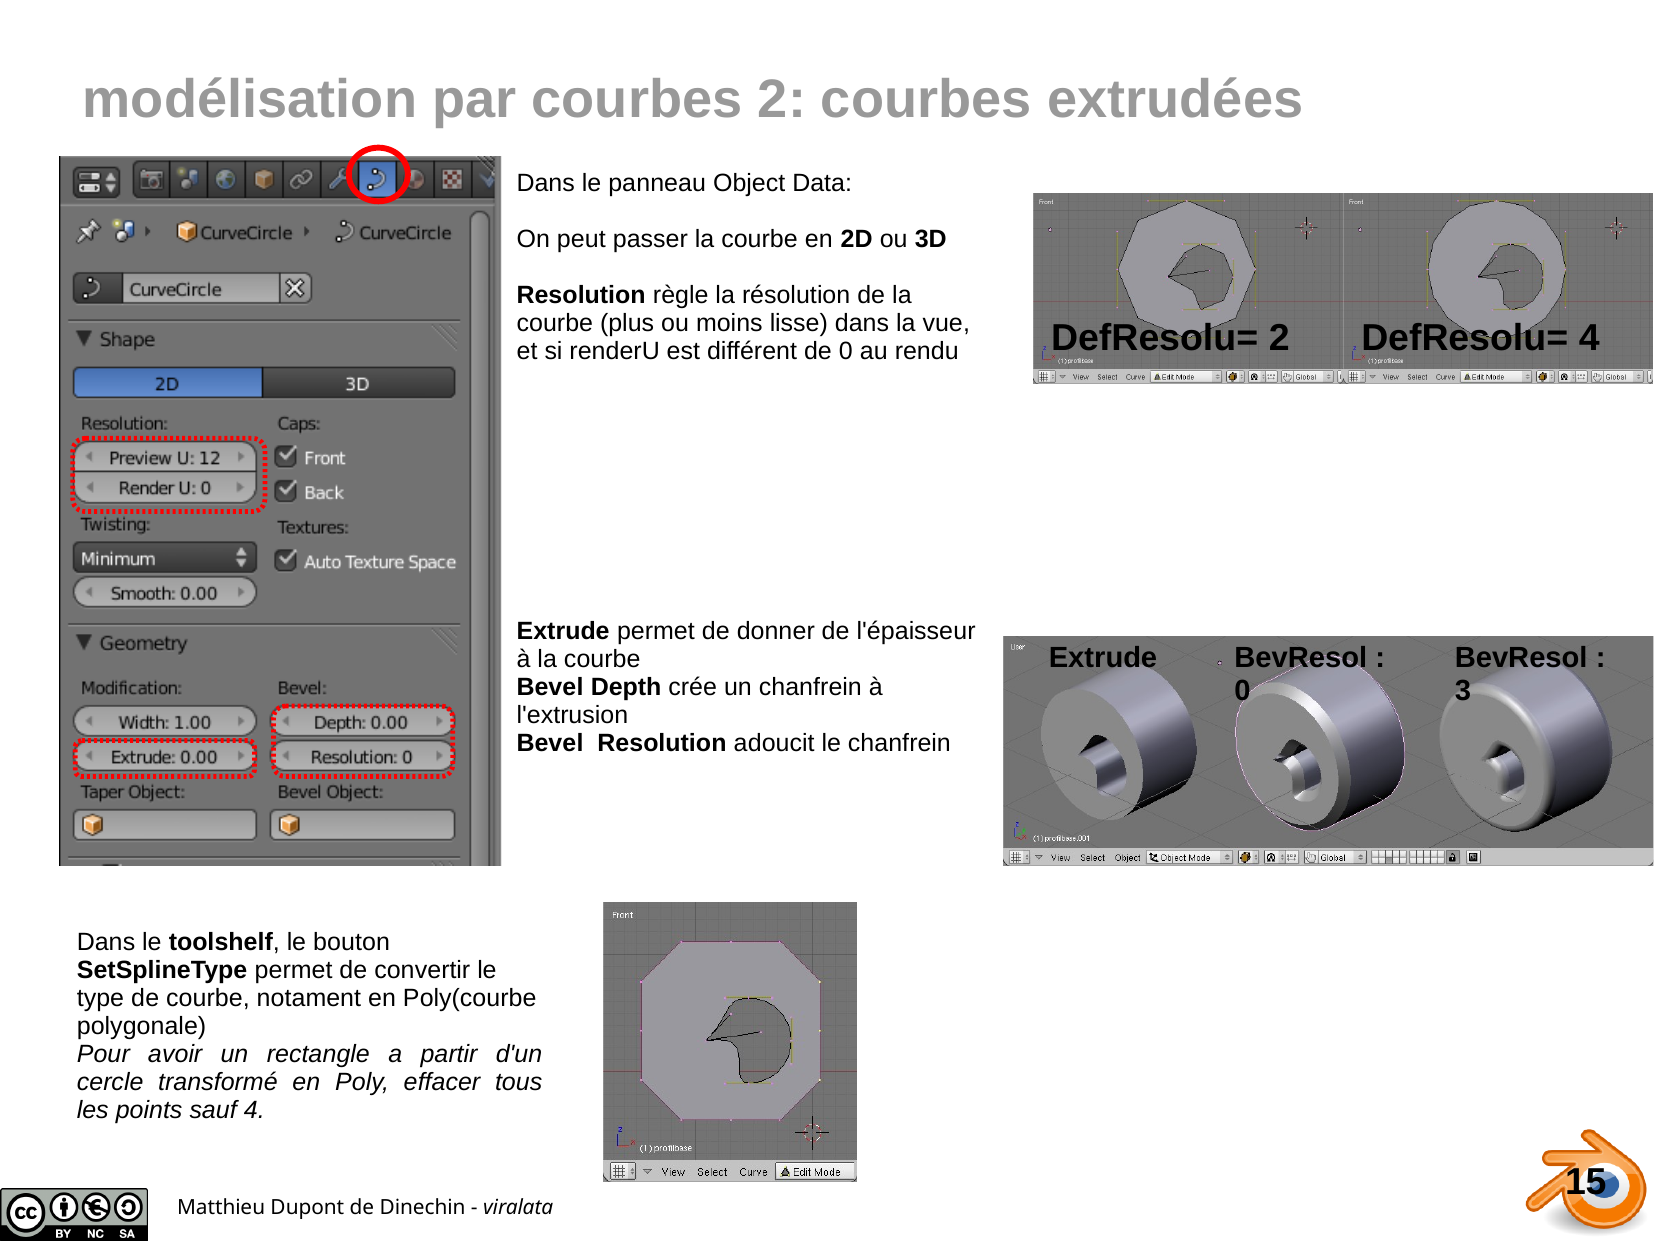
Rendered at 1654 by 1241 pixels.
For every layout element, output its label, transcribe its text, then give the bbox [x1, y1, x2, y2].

text_box DefResolu= 4 [1343, 306, 1654, 376]
text_box BevResol : 3 [1436, 630, 1641, 727]
picture [603, 902, 857, 1182]
picture [352, 156, 404, 198]
picture [1003, 636, 1654, 866]
text_box DefResolu= 2 [1033, 306, 1343, 376]
text_box Dans le toolshelf, le bouton SetSplineType permet de convertir le type de courbe, notament en Poly(courbe polygonale) Pour avoir un rectangle a partir d'un cercle transformé en Poly, effacer tous les points sauf 4. [59, 917, 562, 1161]
picture [59, 156, 506, 866]
picture [0, 1188, 148, 1241]
text_box BevResol : 0 [1216, 630, 1421, 727]
text_box Extrude [1030, 630, 1182, 690]
text_box Dans le panneau Object Data: On peut passer la courbe en 2D ou 3D Resolution règle la résolution de la courbe (plus ou moins lisse) dans la vue, et si renderU est différent de 0 au rendu Extrude permet de donner de l'épaisseur à la courbe Bevel Depth crée un chanfrein à l'extrusion Bevel Resolution adoucit le chanfrein [501, 161, 1004, 997]
picture [1520, 1117, 1648, 1241]
picture [1033, 193, 1653, 306]
picture [1033, 376, 1653, 384]
title modélisation par courbes 2: courbes extrudées [82, 49, 1565, 148]
